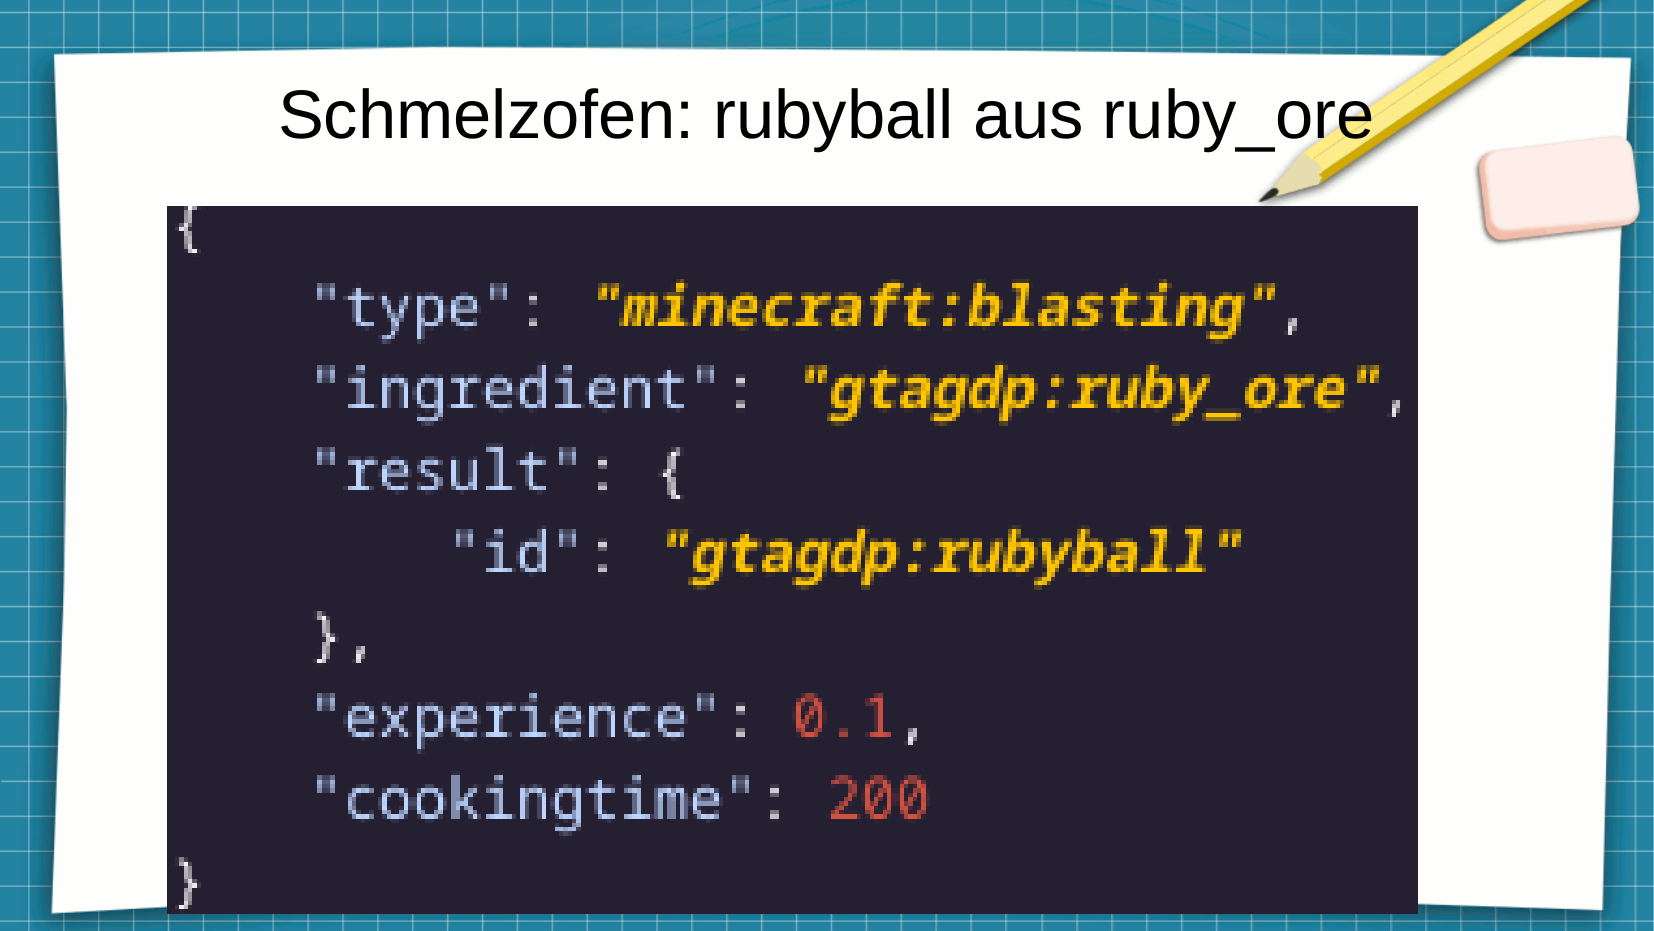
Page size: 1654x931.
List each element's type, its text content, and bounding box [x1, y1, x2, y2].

title Schmelzofen: rubyball aus ruby_ore [82, 37, 1571, 193]
picture [0, 0, 1654, 931]
